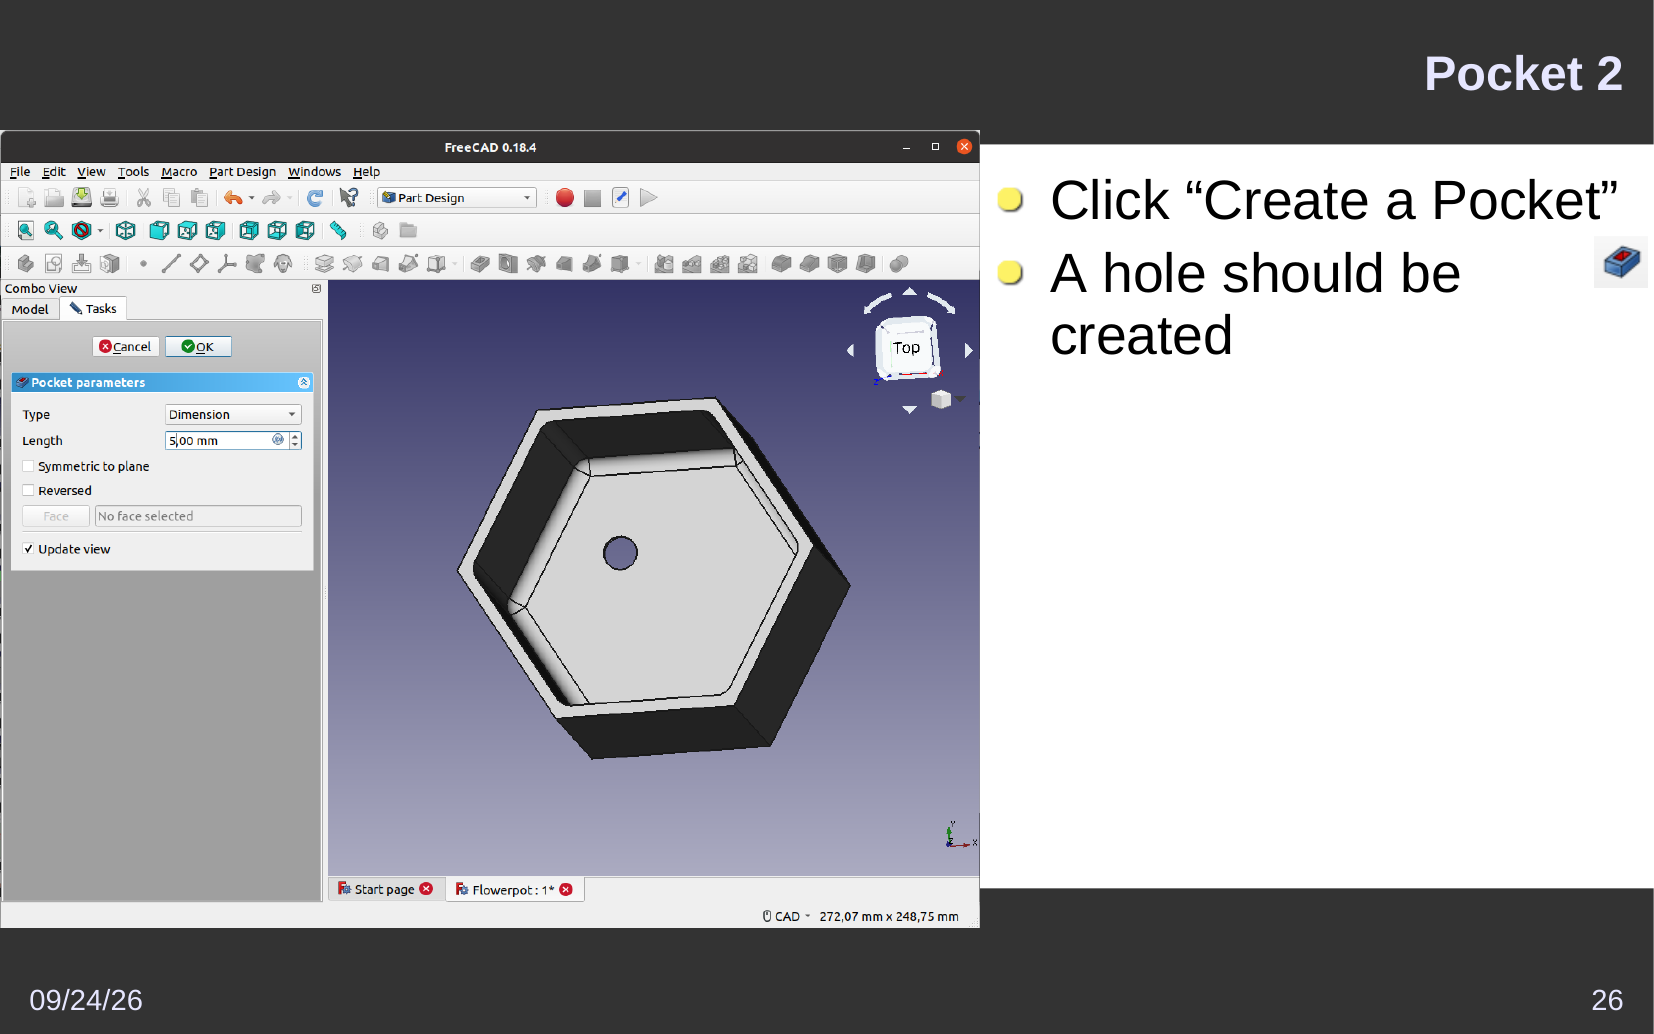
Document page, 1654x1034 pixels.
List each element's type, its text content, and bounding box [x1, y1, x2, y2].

list Click “Create a Pocket” A hole should be created [979, 169, 1629, 1019]
title Pocket 2 [29, 16, 1624, 131]
picture [0, 0, 1654, 1034]
